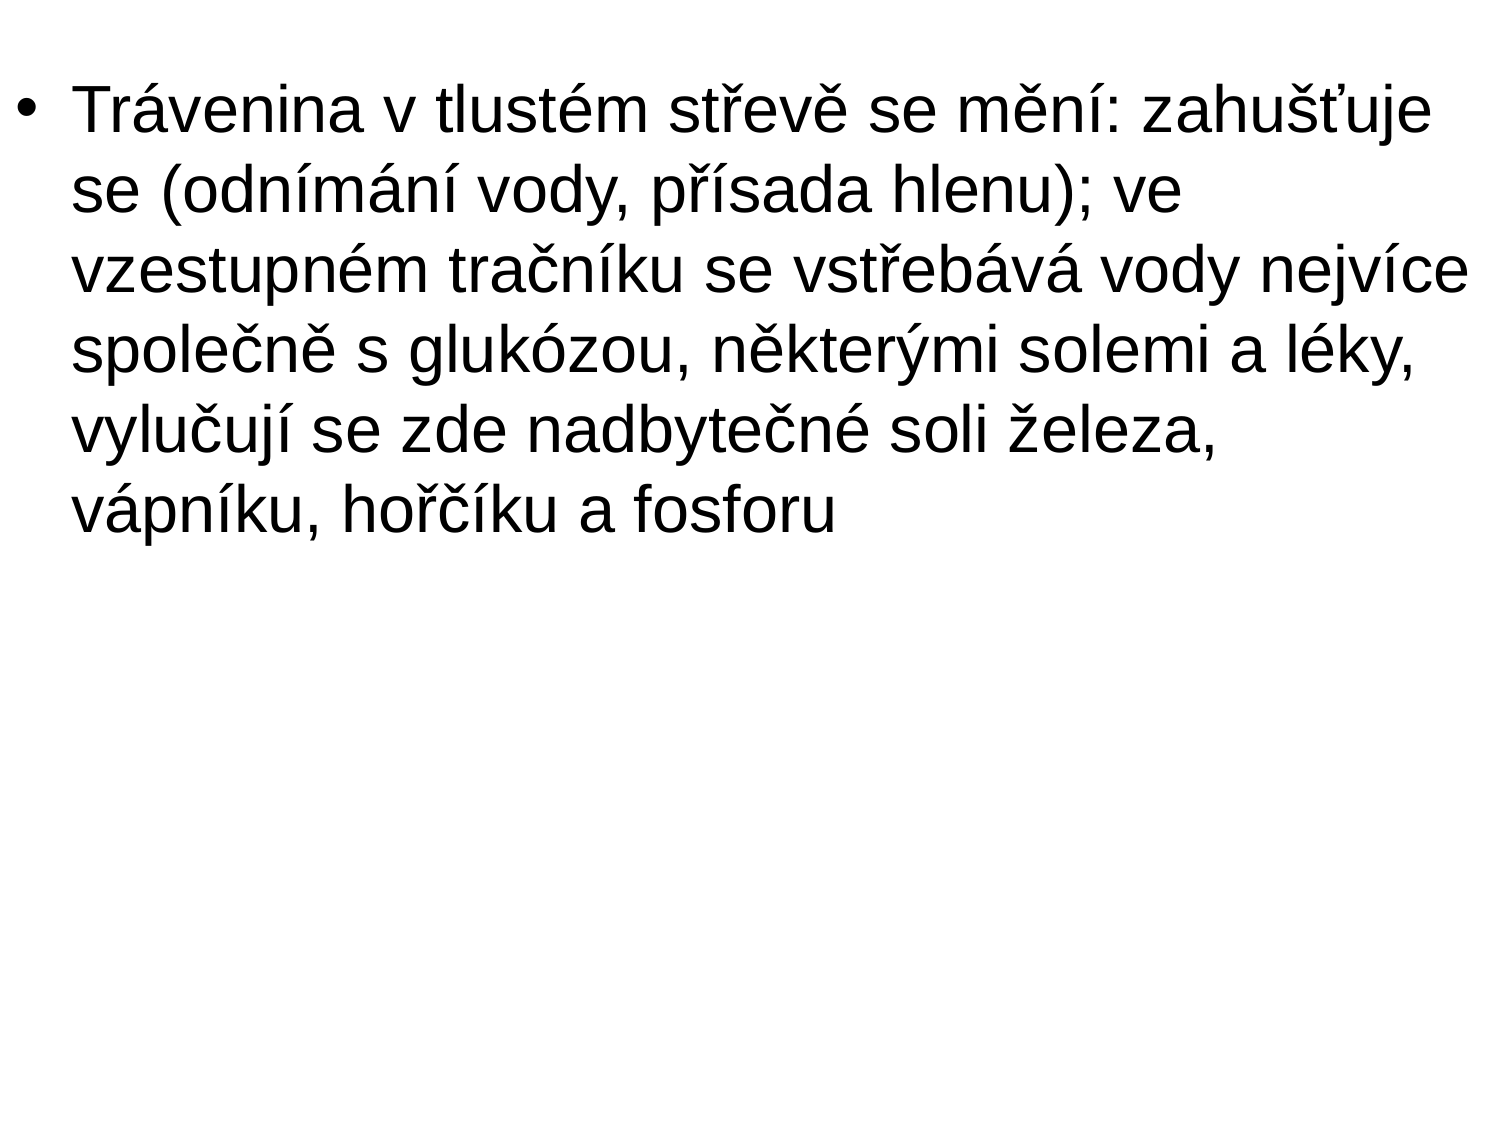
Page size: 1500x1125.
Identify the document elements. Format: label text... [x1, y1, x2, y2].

list Trávenina v tlustém střevě se mění: zahušťuje se (odnímání vody, přísada hlenu); ve vzestupném tračníku se vstřebává vody nejvíce společně s glukózou, některými solemi a léky, vylučují se zde nadbytečné soli železa, vápníku, hořčíku a fosforu [0, 58, 1500, 1010]
